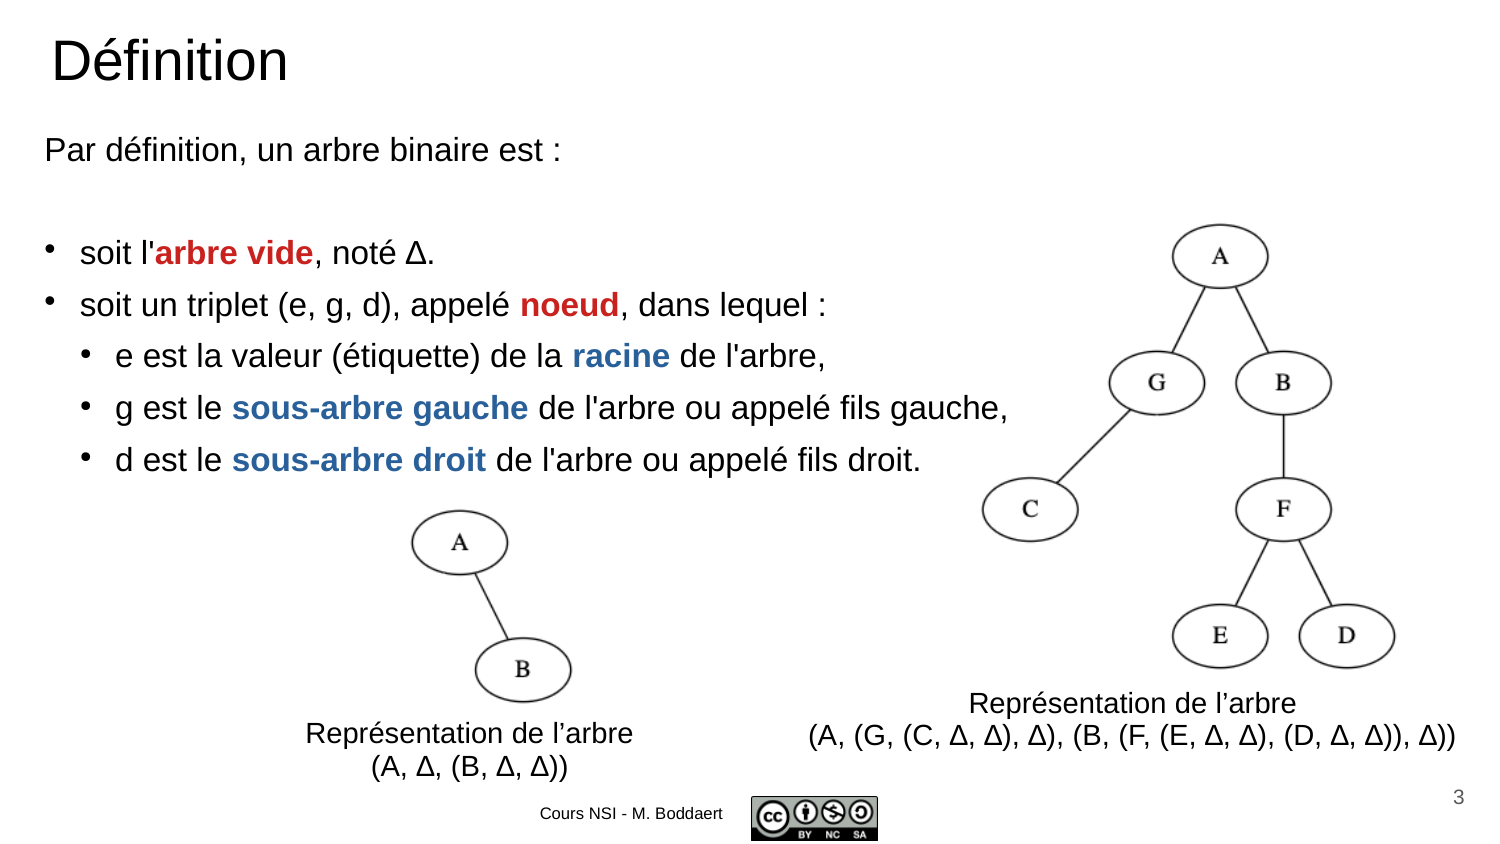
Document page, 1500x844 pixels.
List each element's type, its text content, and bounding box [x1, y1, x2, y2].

title Définition [51, 13, 1449, 108]
picture [751, 796, 878, 841]
picture [976, 502, 1465, 676]
text_box Par définition, un arbre binaire est : soit l'arbre vide, noté ∆. soit un triplet (e, g, d), appelé noeud, dans lequel : e est la valeur (étiquette) de la racine de l'arbre, g est le sous-arbre gauche de l'arbre ou appelé fils gauche, d est le sous-arbre droit de l'arbre ou appelé fils droit. [29, 120, 1477, 502]
text_box Représentation de l’arbre (A, (G, (C, ∆, ∆), ∆), (B, (F, (E, ∆, ∆), (D, ∆, ∆)), ∆)) [793, 679, 1498, 762]
slide_number <numéro> [1389, 764, 1480, 830]
text_box Représentation de l’arbre (A, ∆, (B, ∆, ∆)) [290, 709, 657, 793]
picture [342, 504, 578, 709]
